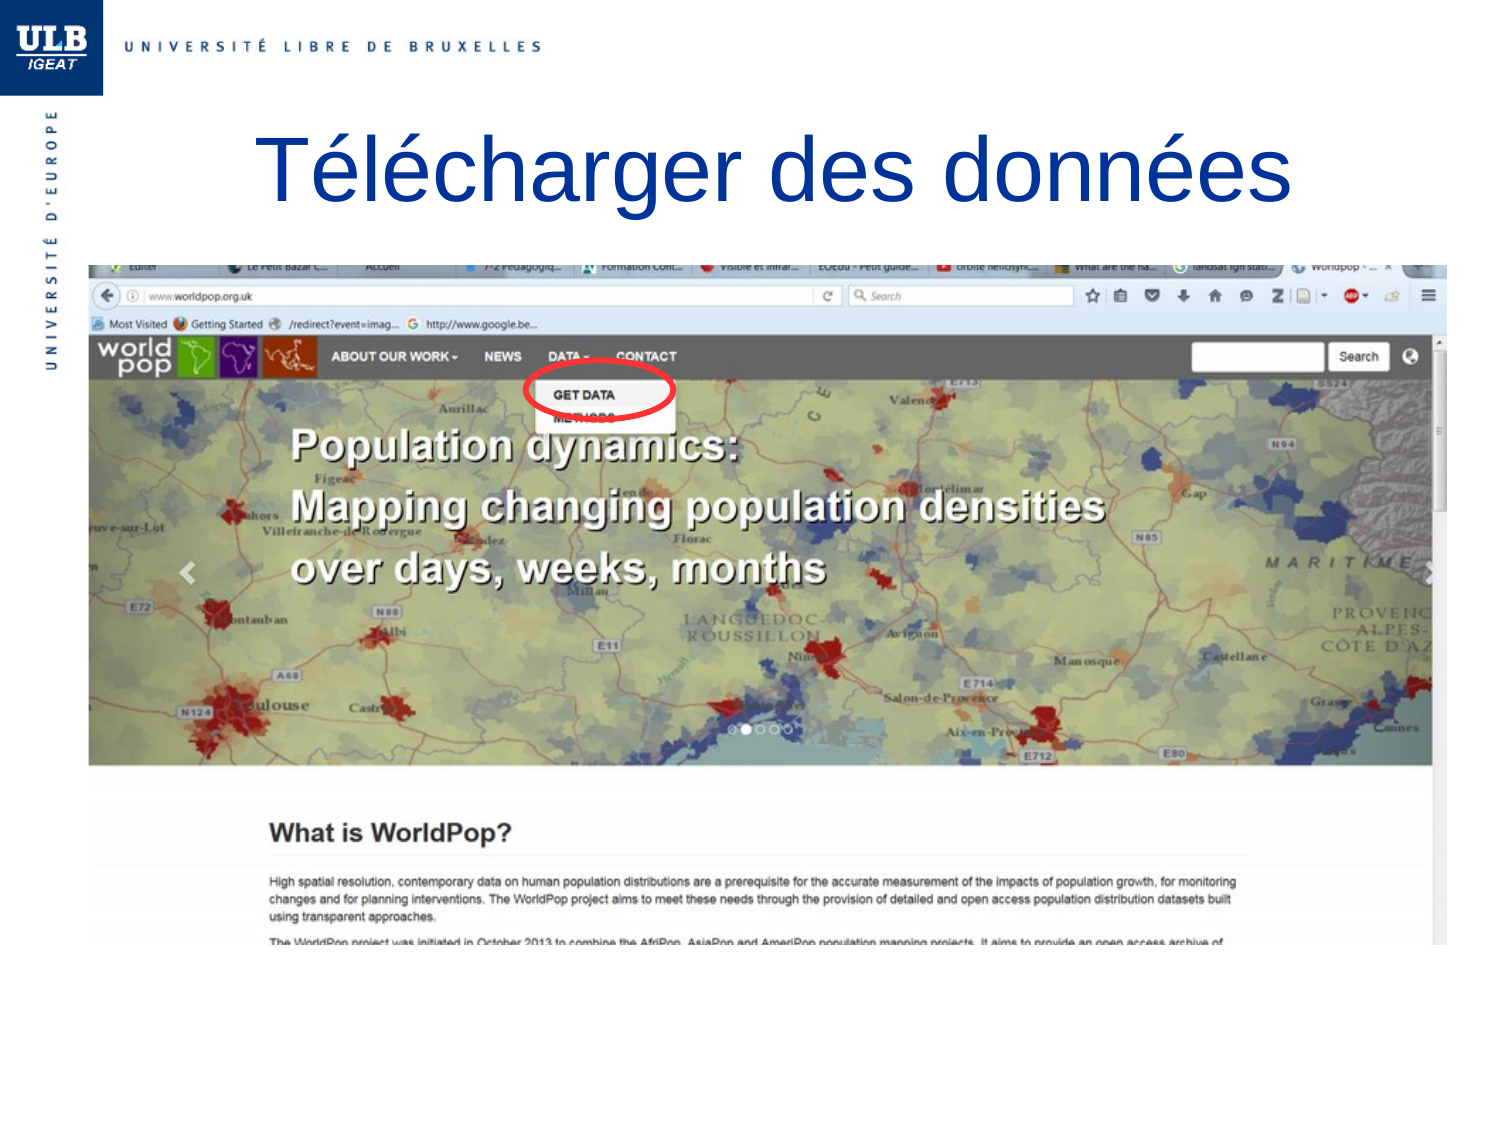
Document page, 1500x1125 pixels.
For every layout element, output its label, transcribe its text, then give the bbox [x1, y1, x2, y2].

title Télécharger des données [129, 73, 1421, 265]
picture [0, 0, 1500, 1125]
text_box [525, 360, 674, 420]
